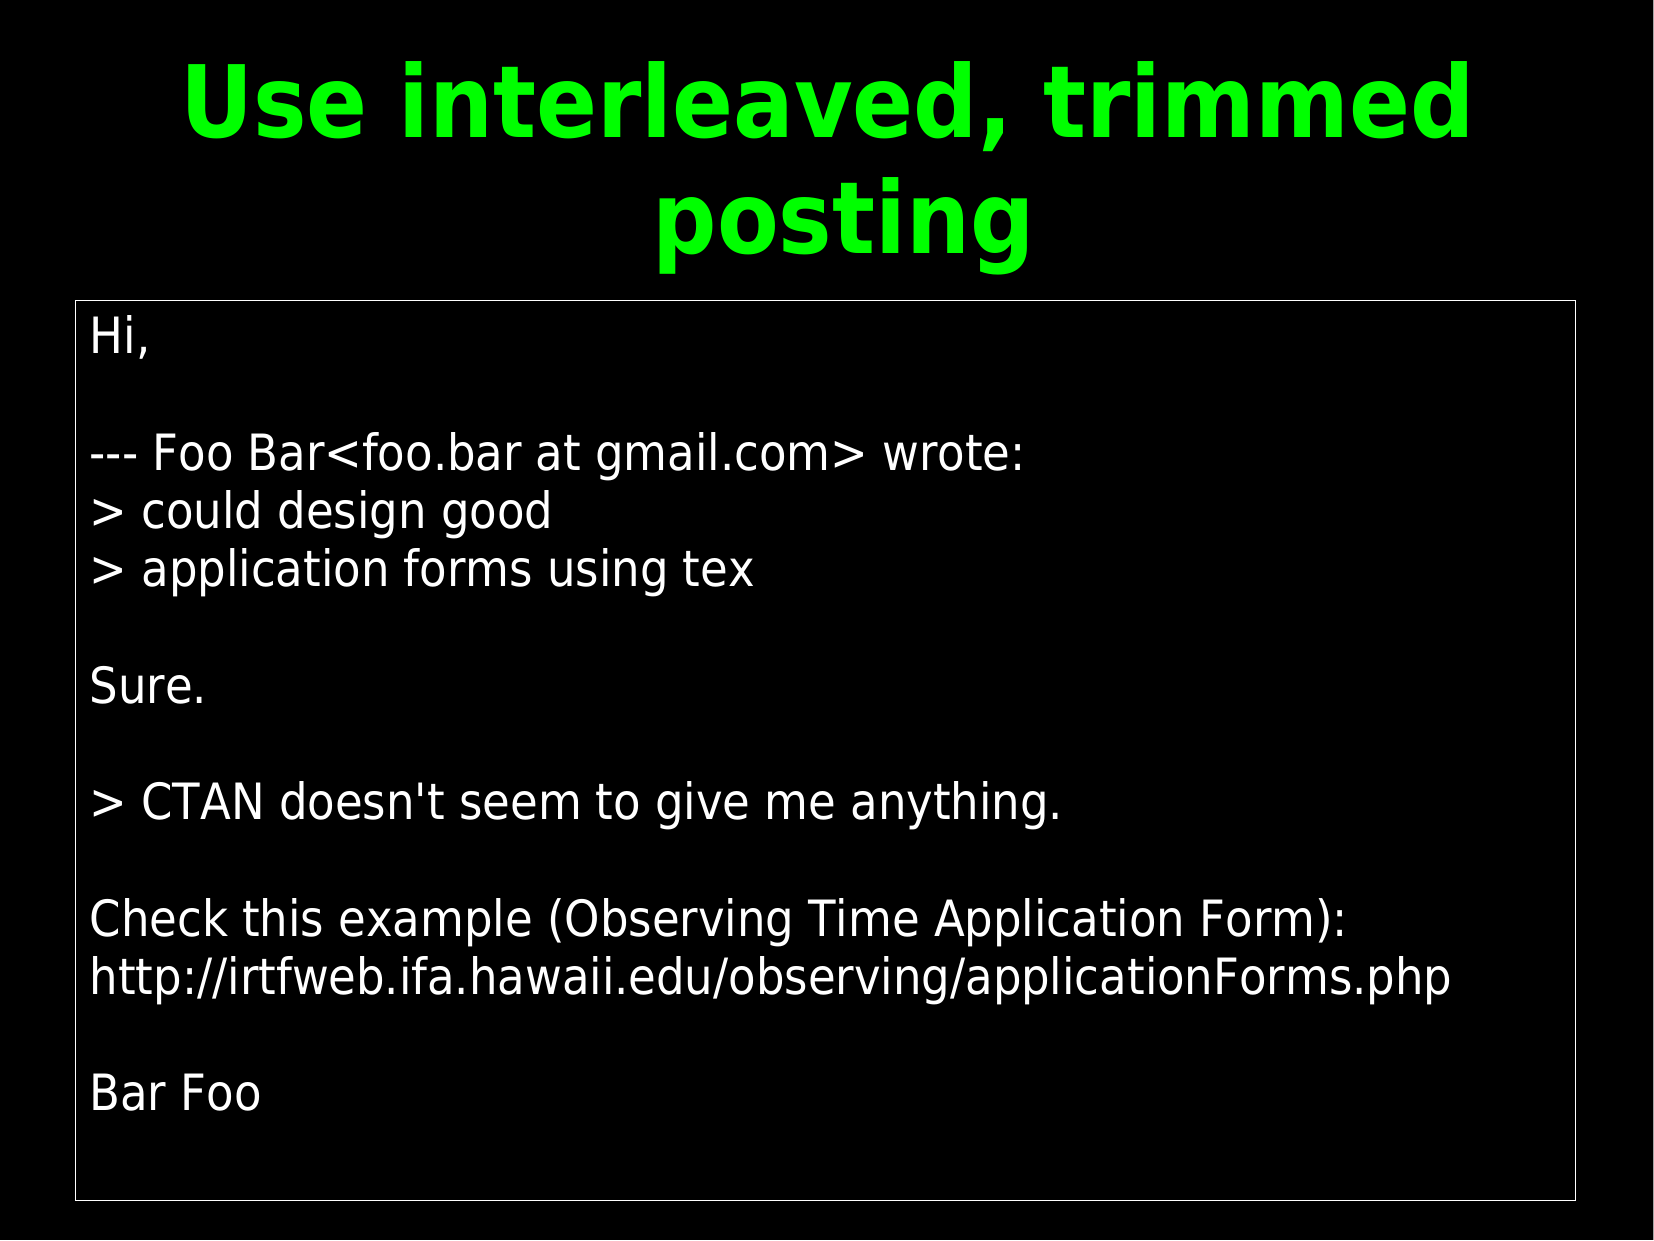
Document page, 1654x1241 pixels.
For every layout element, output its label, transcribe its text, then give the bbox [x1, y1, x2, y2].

text_box Hi, --- Foo Bar<foo.bar at gmail.com> wrote: > could design good > application forms using tex Sure. > CTAN doesn't seem to give me anything. Check this example (Observing Time Application Form): http://irtfweb.ifa.hawaii.edu/observing/applicationForms.php Bar Foo [75, 300, 1576, 1201]
text_box Use interleaved, trimmed posting [37, 37, 1651, 286]
